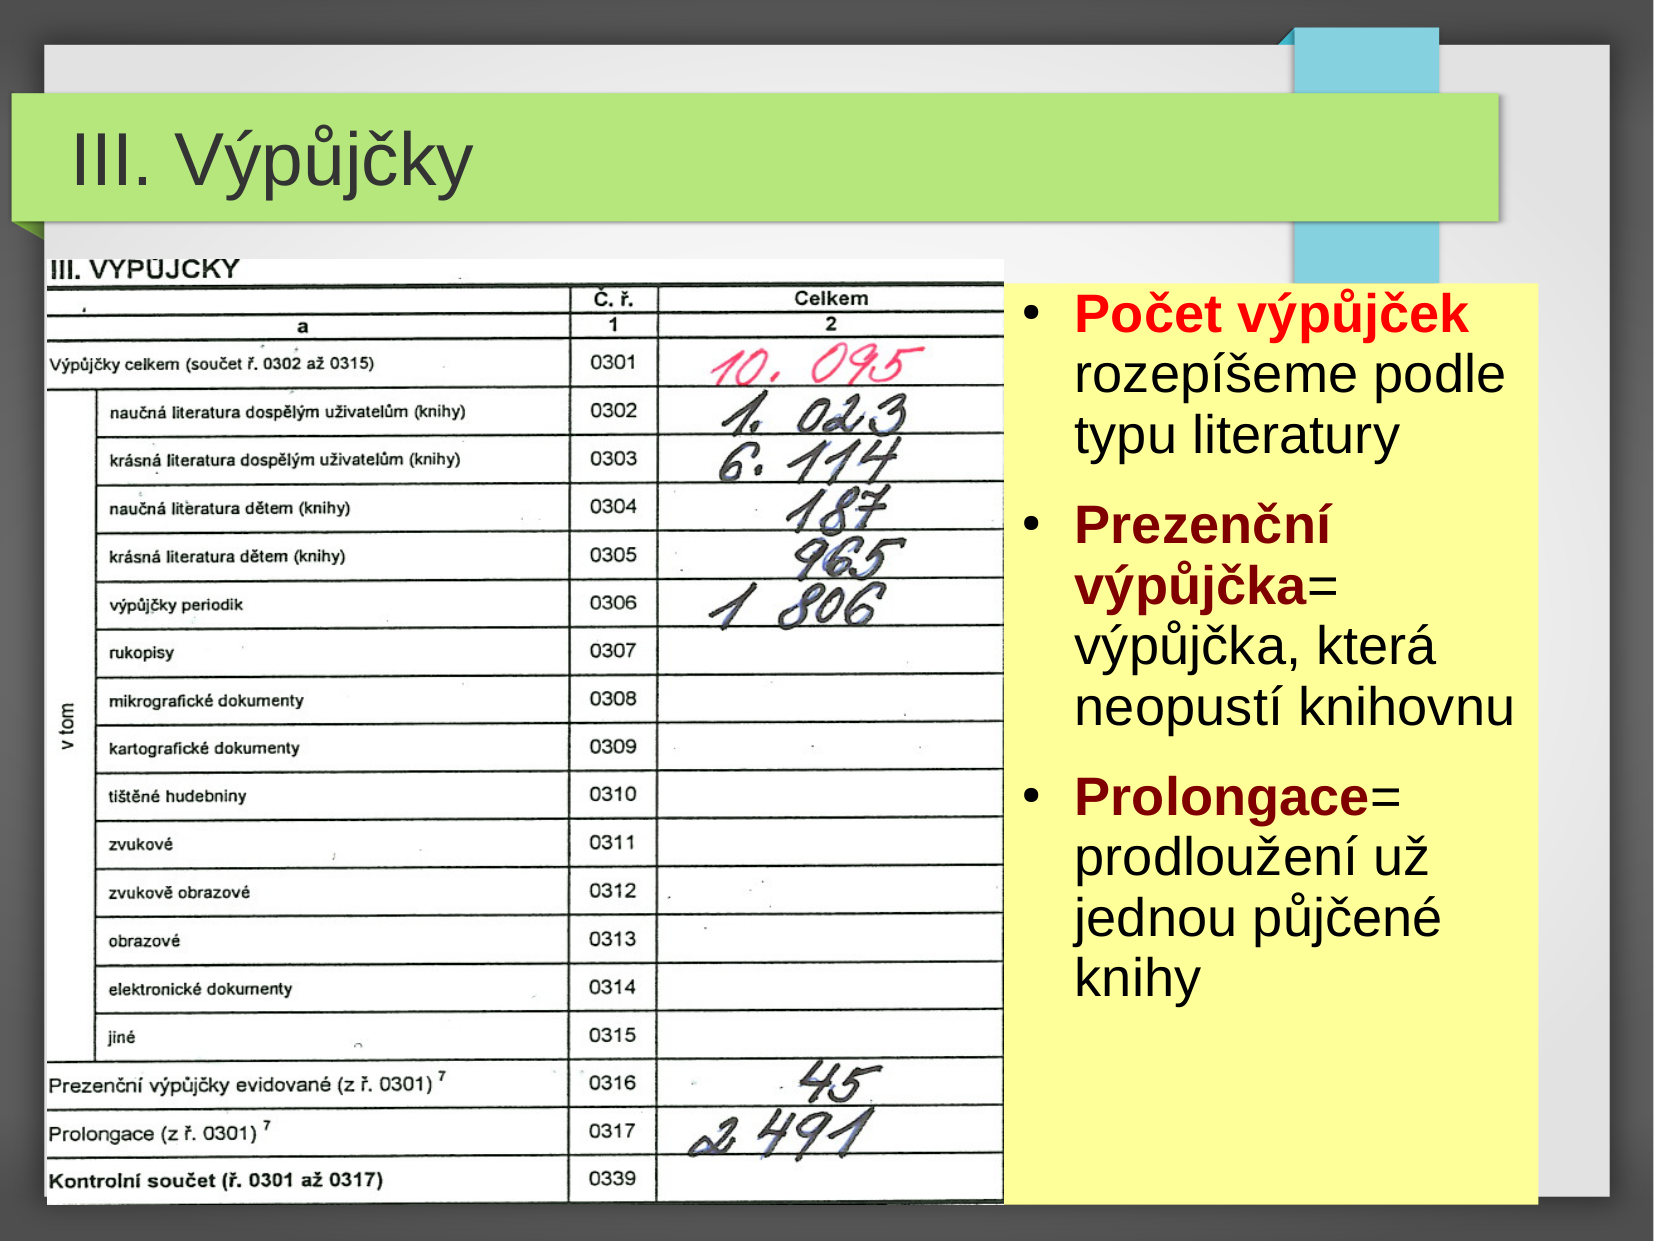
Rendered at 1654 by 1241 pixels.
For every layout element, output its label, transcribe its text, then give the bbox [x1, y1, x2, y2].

picture [0, 0, 1654, 1241]
title III. Výpůjčky [70, 106, 1229, 213]
list Počet výpůjček rozepíšeme podle typu literatury Prezenční výpůjčka= výpůjčka, která neopustí knihovnu Prolongace= prodloužení už jednou půjčené knihy [1004, 283, 1539, 1205]
